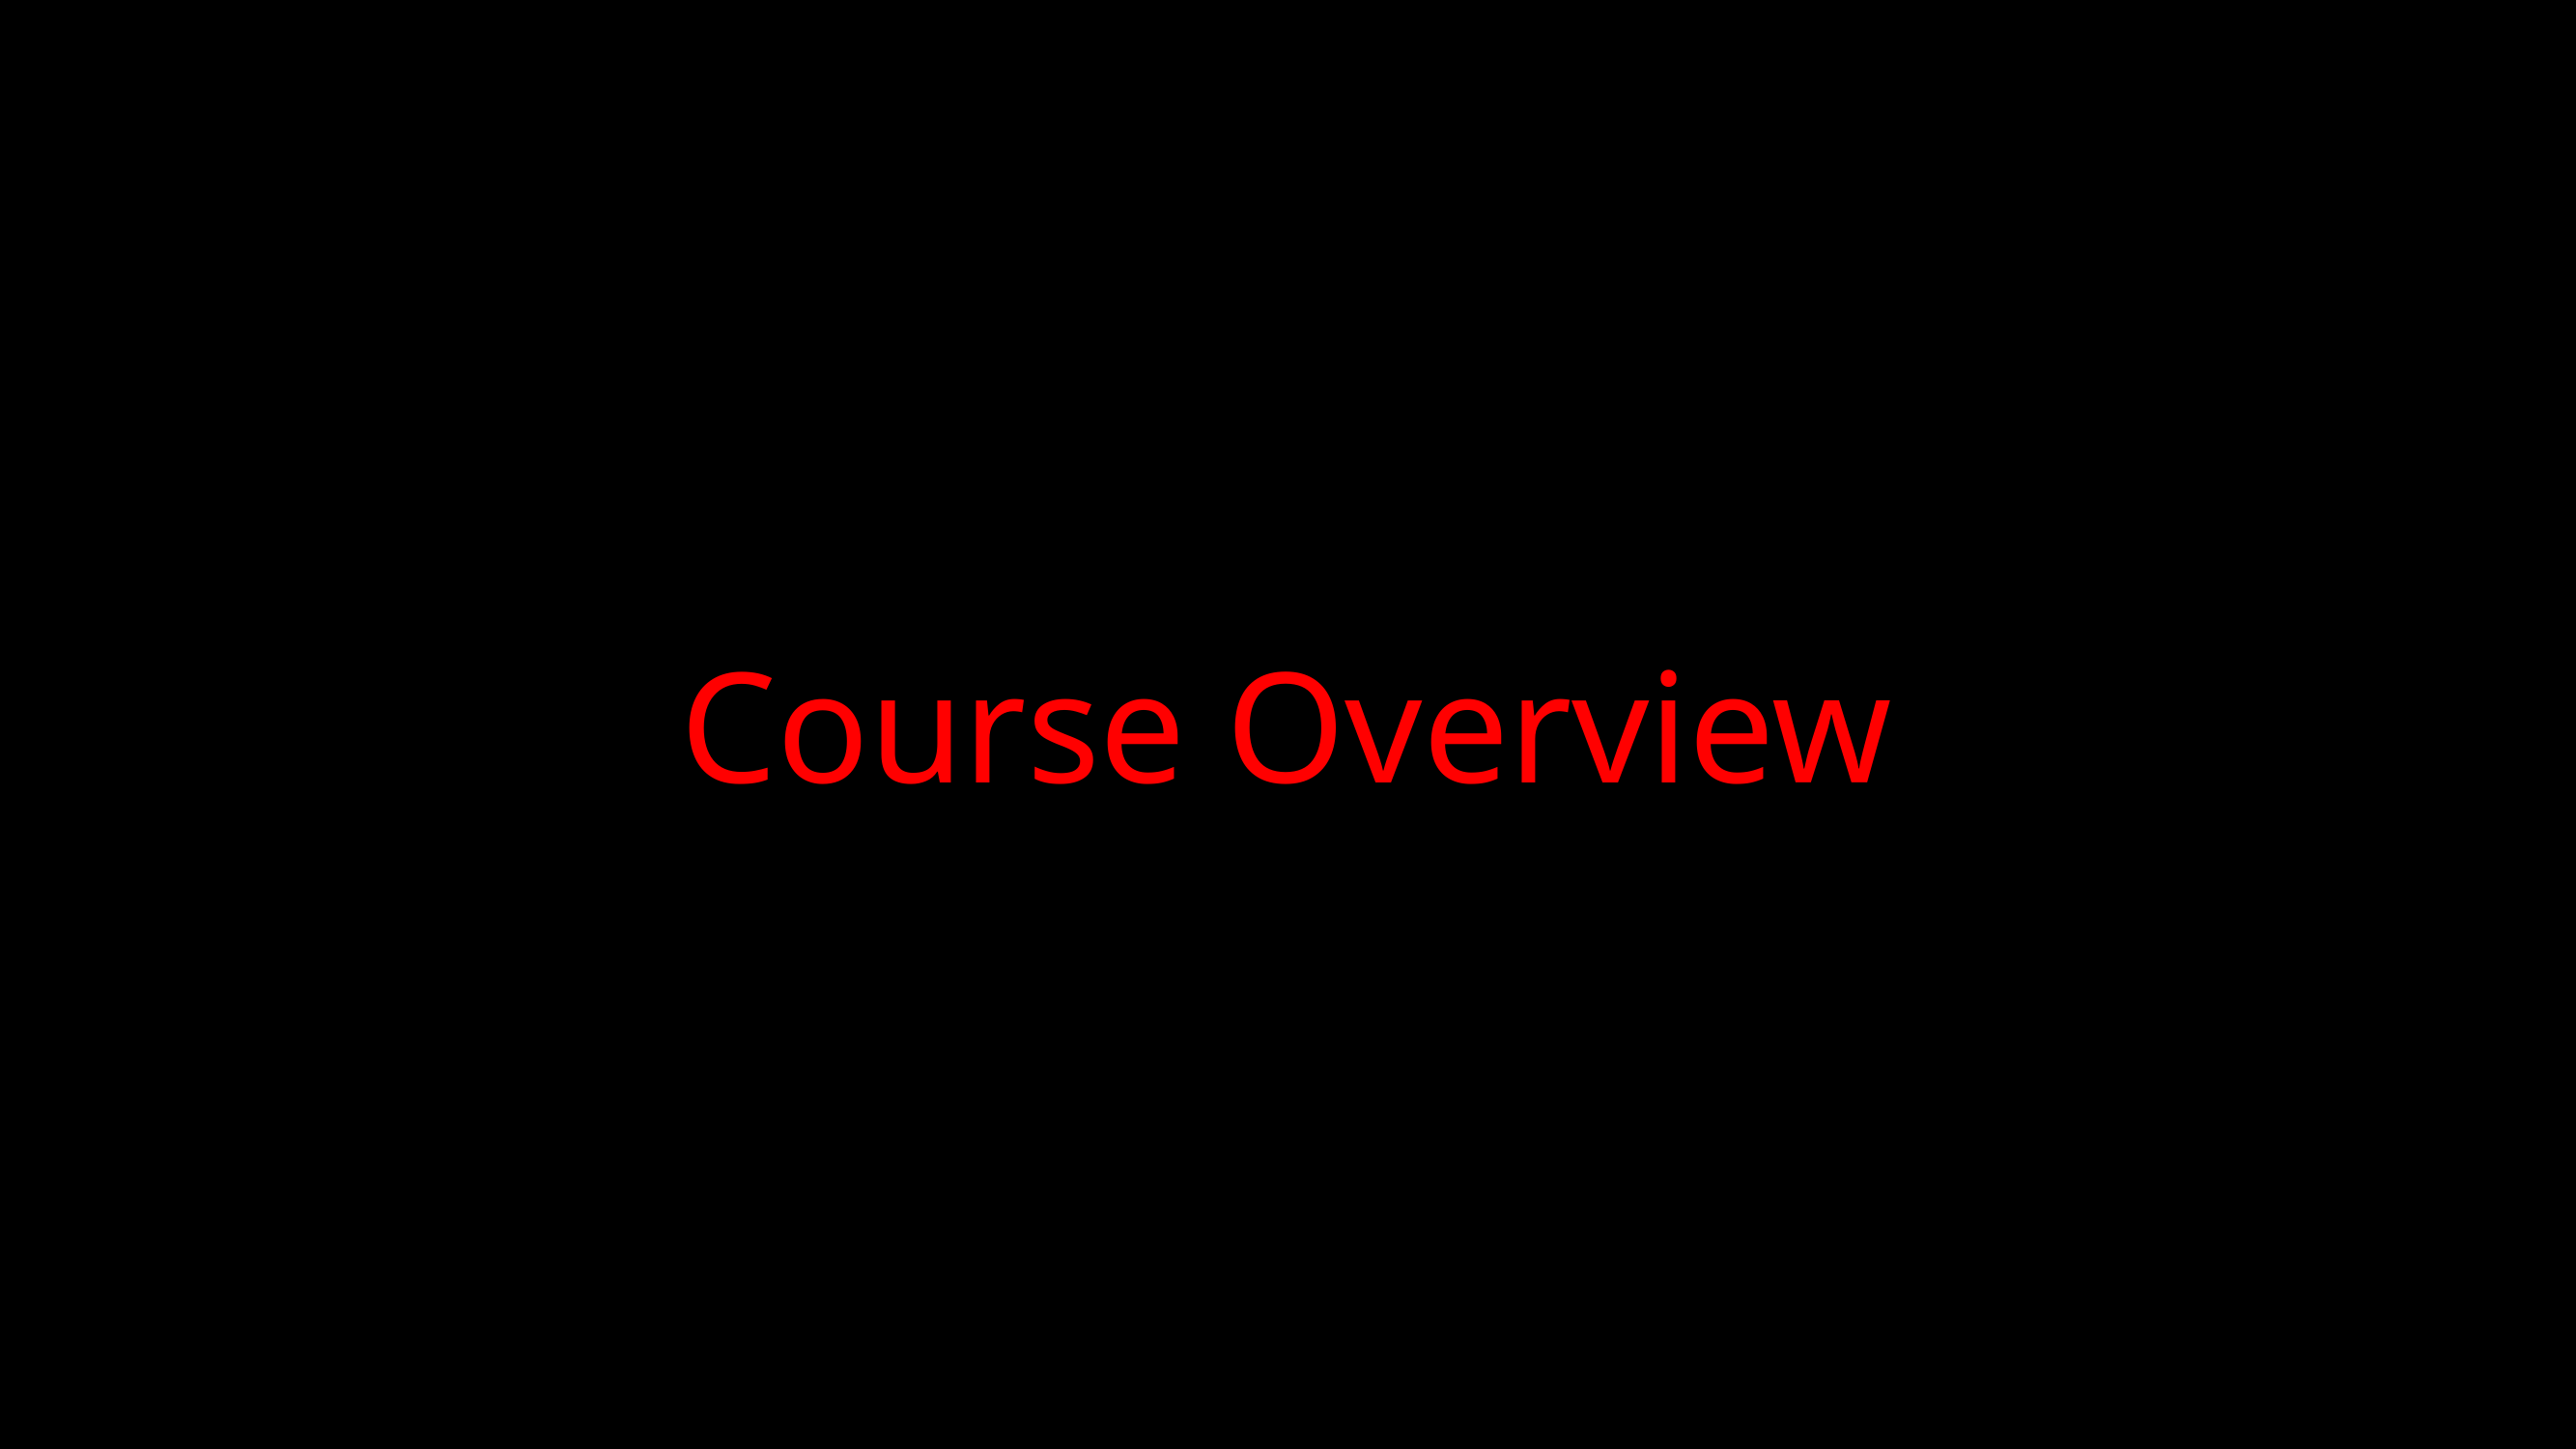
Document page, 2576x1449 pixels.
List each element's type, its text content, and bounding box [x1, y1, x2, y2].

title Course Overview [183, 440, 2392, 1007]
